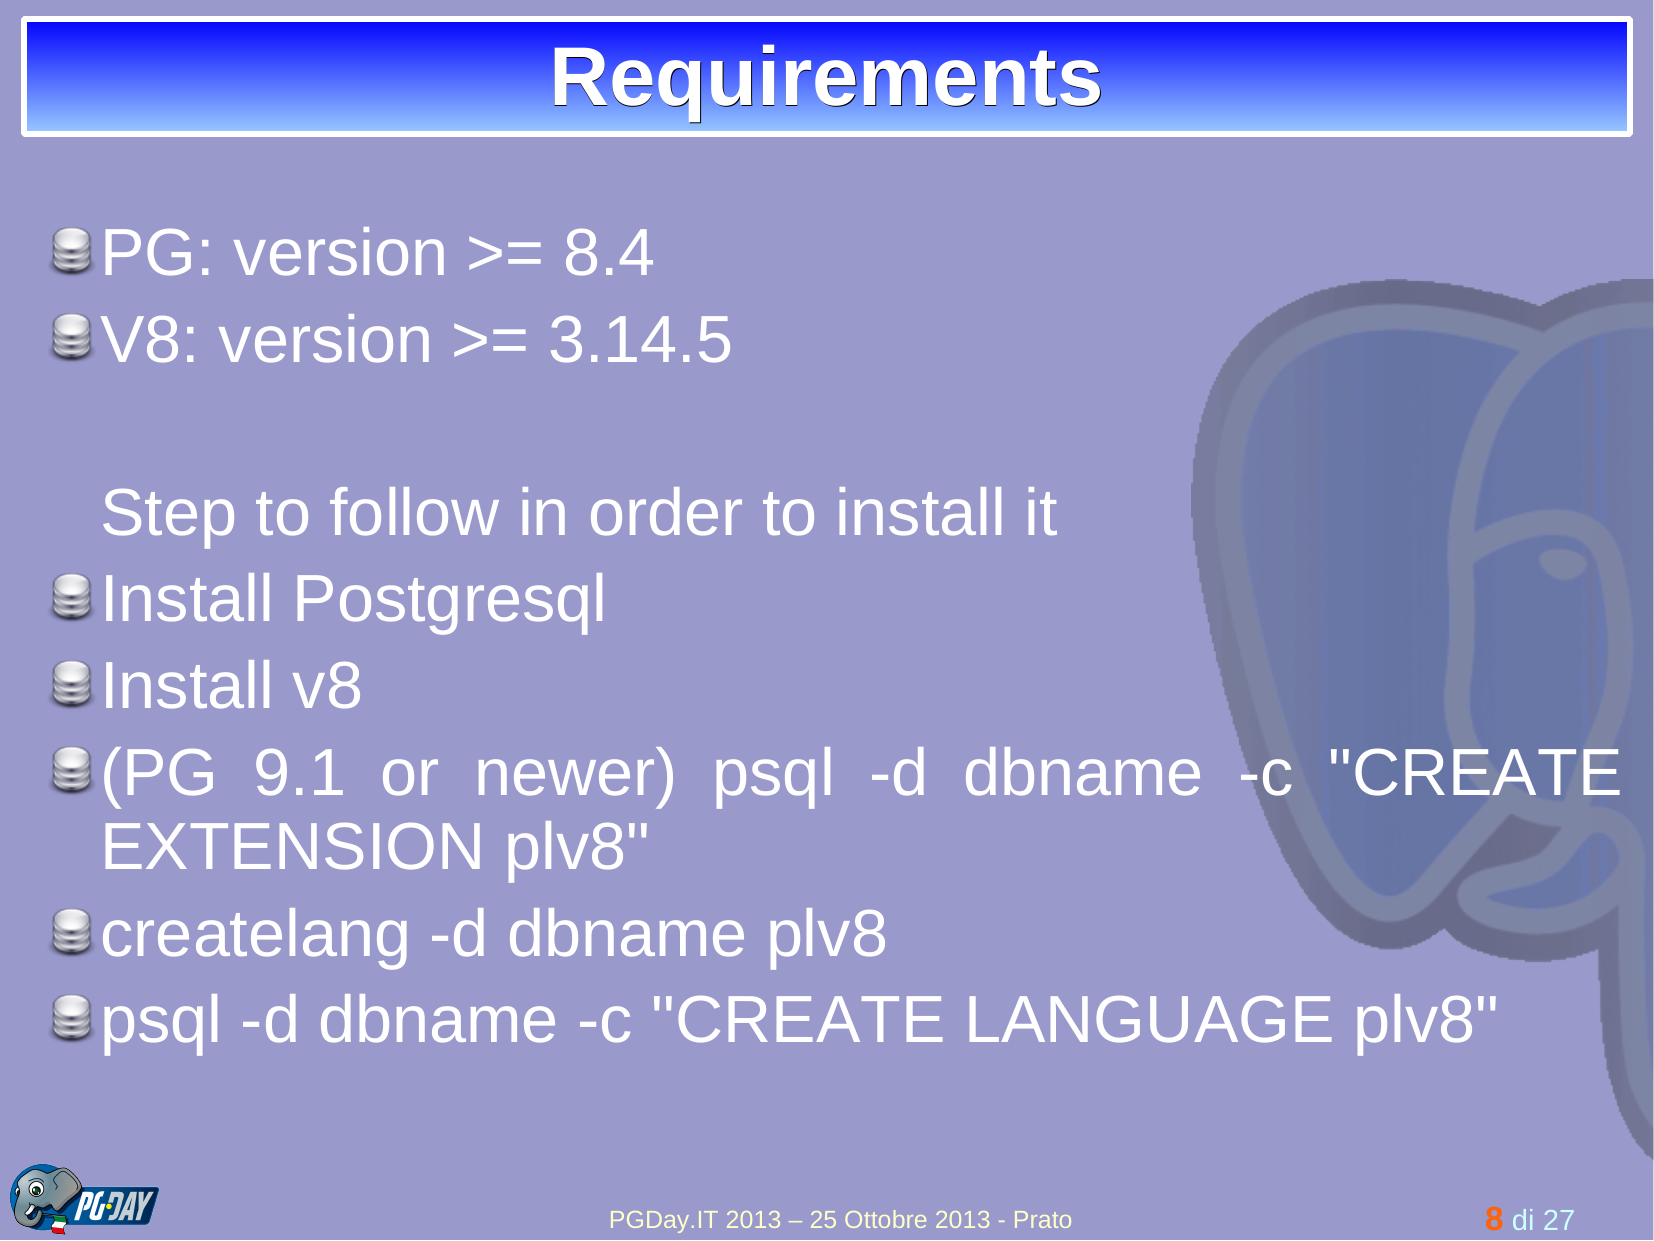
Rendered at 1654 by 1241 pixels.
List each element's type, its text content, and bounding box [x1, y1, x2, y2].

picture [1191, 279, 1654, 1182]
list PG: version >= 8.4 V8: version >= 3.14.5 Step to follow in order to install it Install Postgresql Install v8 (PG 9.1 or newer) psql -d dbname -c "CREATE EXTENSION plv8" createlang -d dbname plv8 psql -d dbname -c "CREATE LANGUAGE plv8" [29, 215, 1625, 1152]
title Requirements [23, 19, 1630, 135]
picture [9, 1163, 160, 1236]
